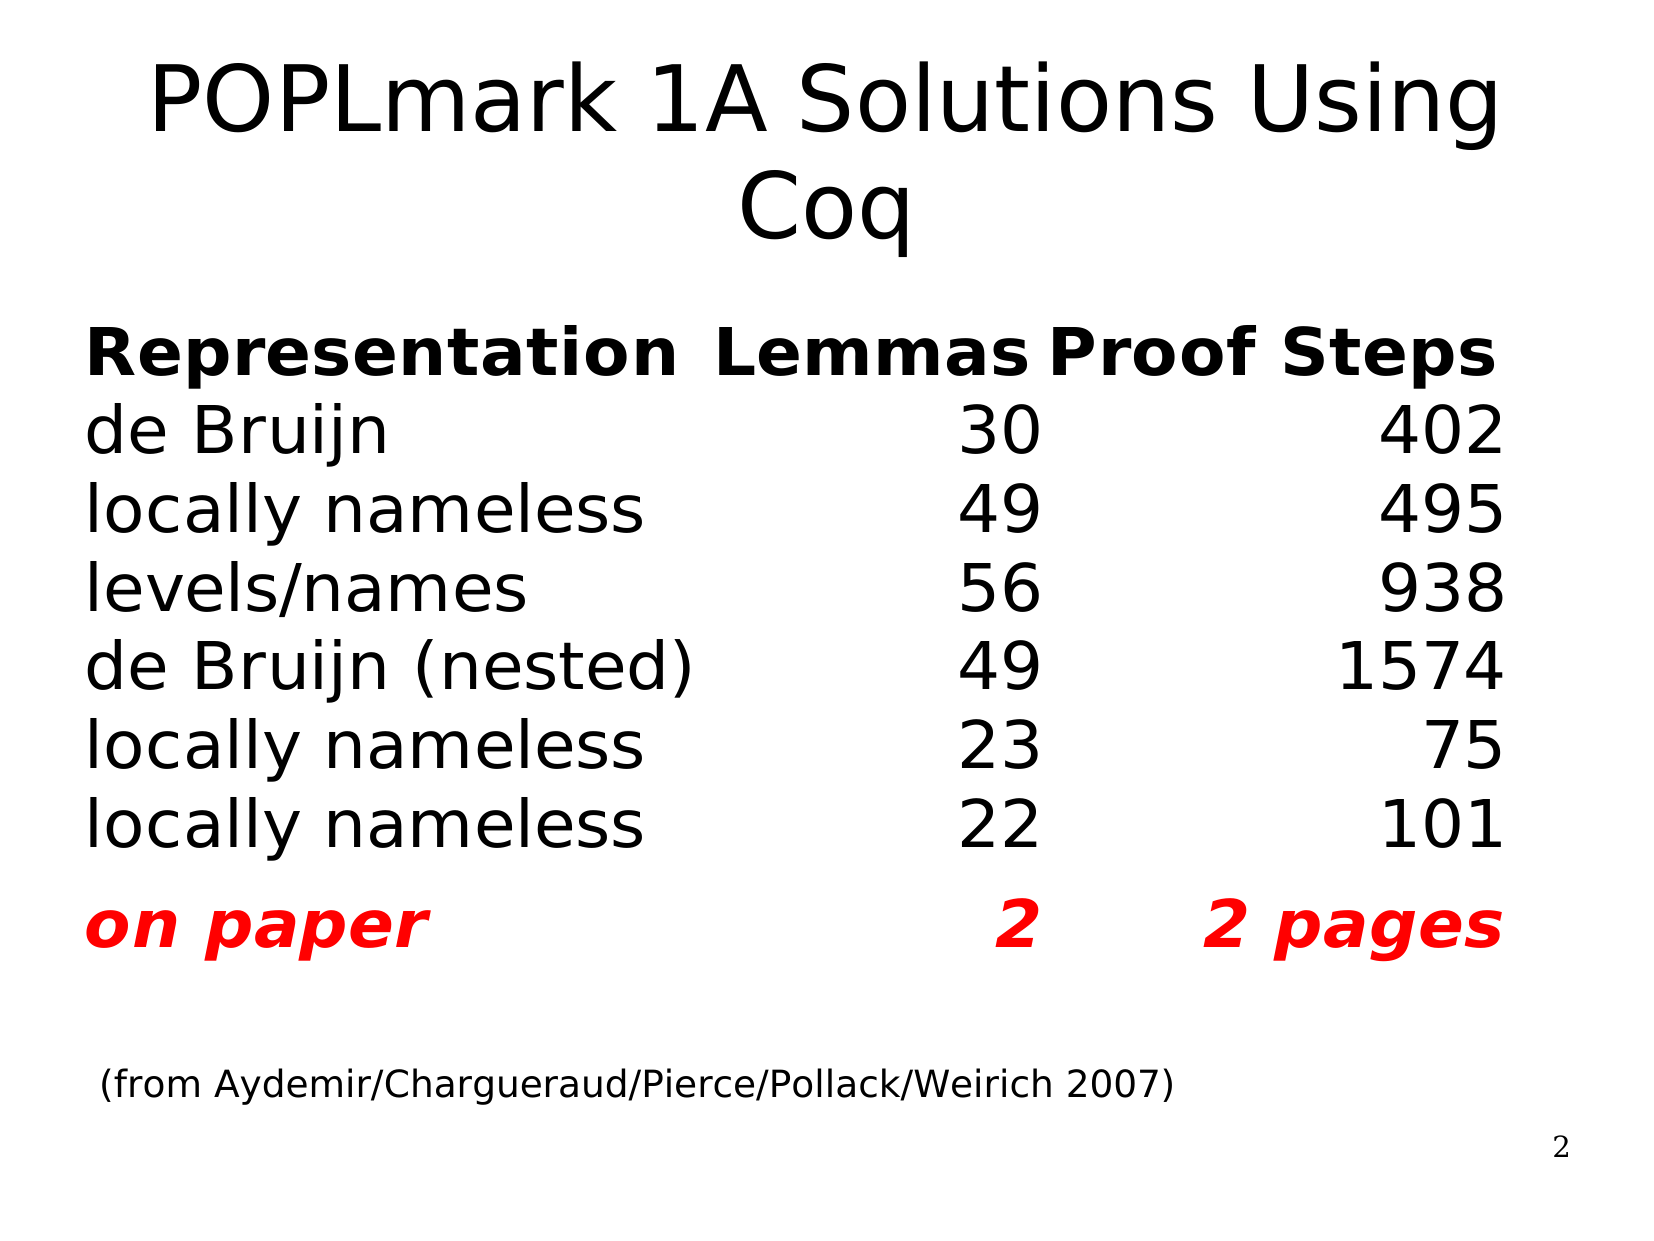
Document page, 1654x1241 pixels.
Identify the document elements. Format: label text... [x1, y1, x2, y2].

title POPLmark 1A Solutions Using Coq [82, 45, 1571, 261]
chart [82, 313, 1512, 1241]
